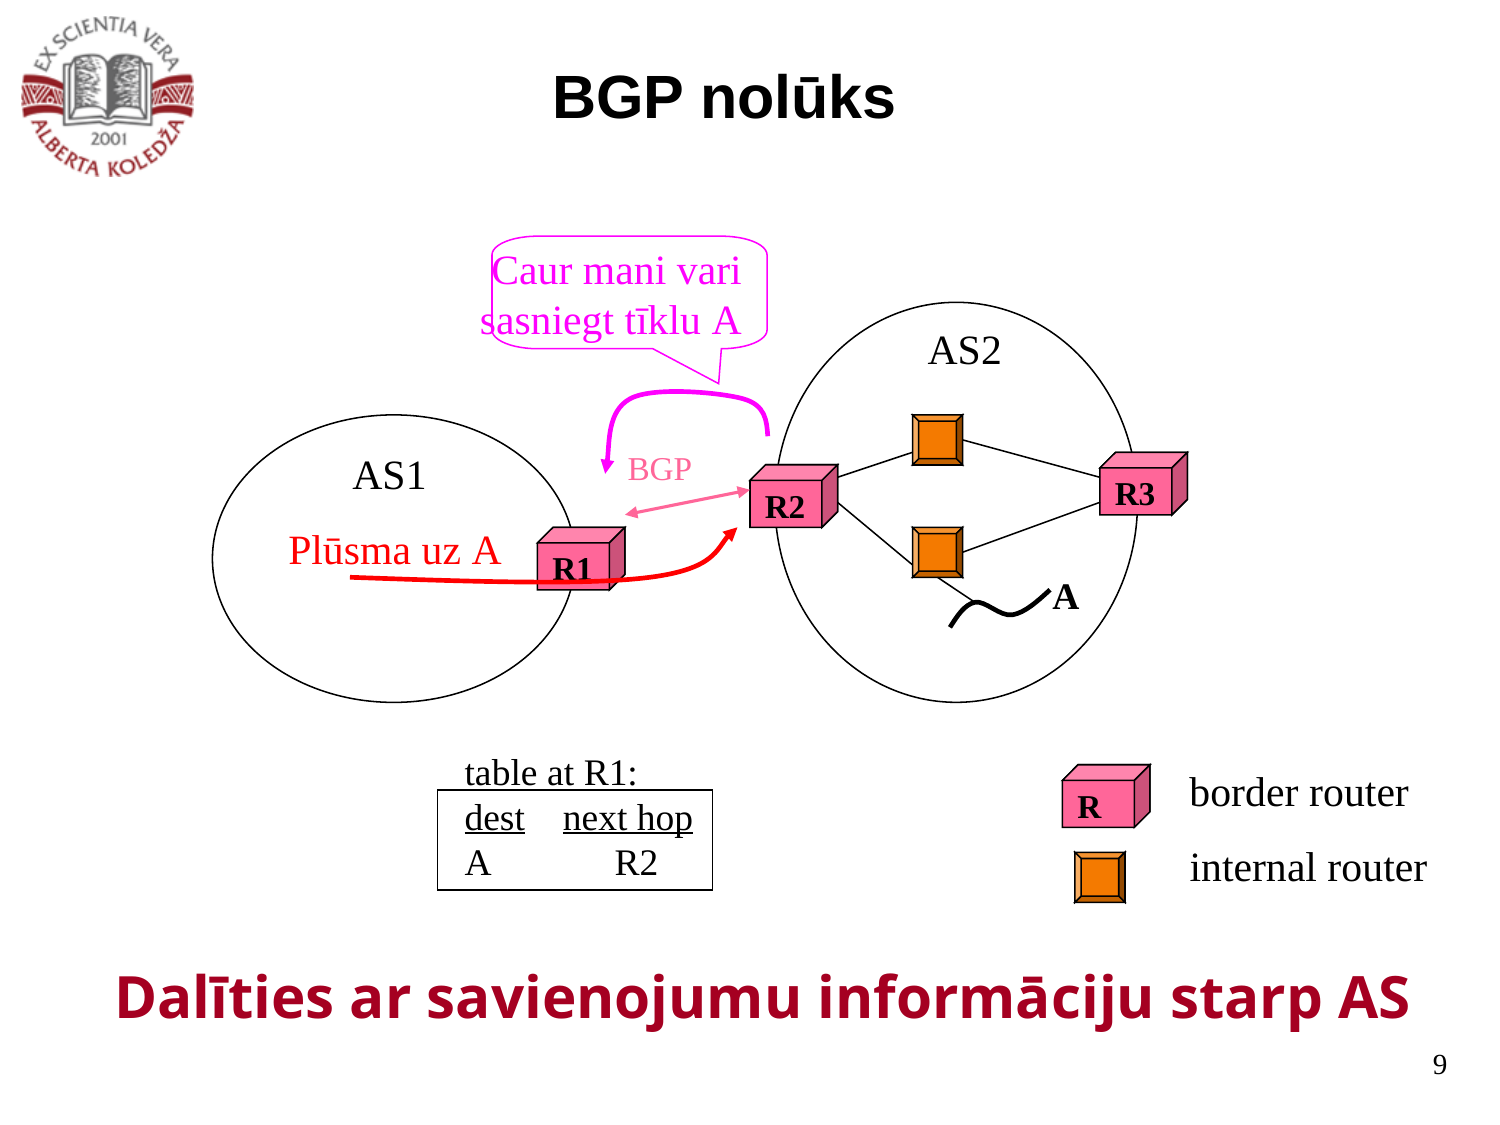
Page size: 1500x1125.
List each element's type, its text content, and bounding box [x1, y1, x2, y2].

text_box Caur mani vari sasniegt tīklu A [491, 236, 768, 384]
text_box AS1 [337, 439, 442, 506]
text_box R1 [537, 539, 613, 579]
text_box [1076, 852, 1126, 903]
text_box table at R1: dest next hop A R2 [449, 739, 709, 789]
text_box 1 [912, 414, 919, 465]
text_box R1 [561, 560, 567, 569]
text_box R1 [537, 583, 613, 596]
text_box R2 [750, 477, 826, 533]
text_box [1137, 764, 1150, 824]
text_box Plūsma uz A [273, 514, 518, 581]
text_box R1 [561, 571, 568, 579]
picture [21, 16, 74, 177]
text_box A [1037, 564, 1095, 626]
text_box R [1062, 777, 1138, 833]
text_box Dalīties ar savienojumu informāciju starp AS [99, 952, 1426, 1038]
text_box [613, 527, 625, 578]
text_box [913, 527, 963, 578]
text_box border router [1174, 757, 1425, 823]
text_box 1 [1074, 852, 1082, 903]
text_box [1175, 452, 1188, 512]
text_box 1 [912, 527, 919, 578]
text_box [825, 464, 838, 524]
text_box <skaitlis> [1312, 1037, 1463, 1101]
title BGP nolūks [74, 0, 1354, 188]
text_box R3 [1099, 464, 1175, 521]
text_box internal router [1174, 832, 1443, 898]
text_box [914, 414, 963, 465]
text_box AS2 [912, 314, 1017, 381]
text_box BGP [612, 439, 708, 496]
text_box table at R1: dest next hop A R2 [449, 791, 709, 889]
